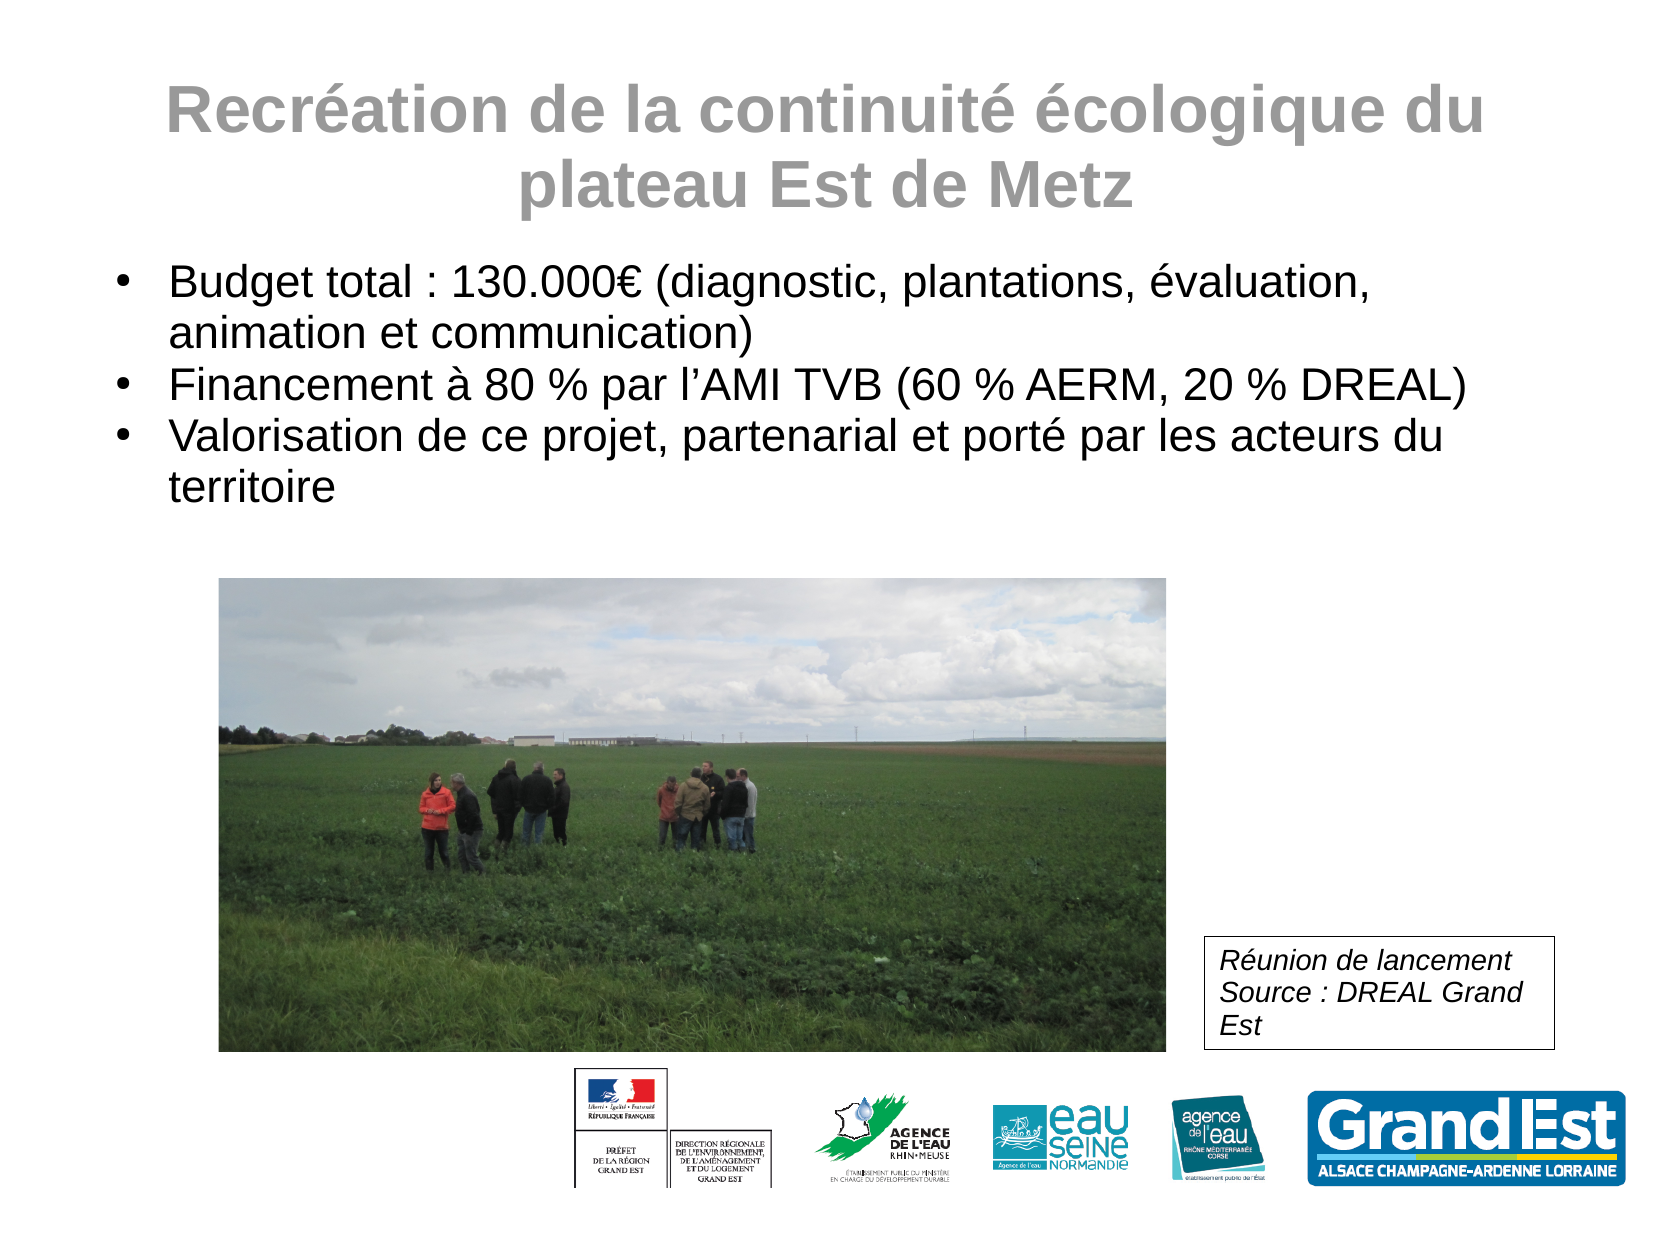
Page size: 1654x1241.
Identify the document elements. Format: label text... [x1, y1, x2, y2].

text_box Réunion de lancement Source : DREAL Grand Est [1204, 936, 1555, 1050]
picture [549, 1039, 1642, 1217]
list Budget total : 130.000€ (diagnostic, plantations, évaluation, animation et communication) Financement à 80 % par l’AMI TVB (60 % AERM, 20 % DREAL) Valorisation de ce projet, partenarial et porté par les acteurs du territoire [82, 248, 1548, 1068]
picture [218, 578, 1167, 1052]
title Recréation de la continuité écologique du plateau Est de Metz [82, 43, 1571, 251]
